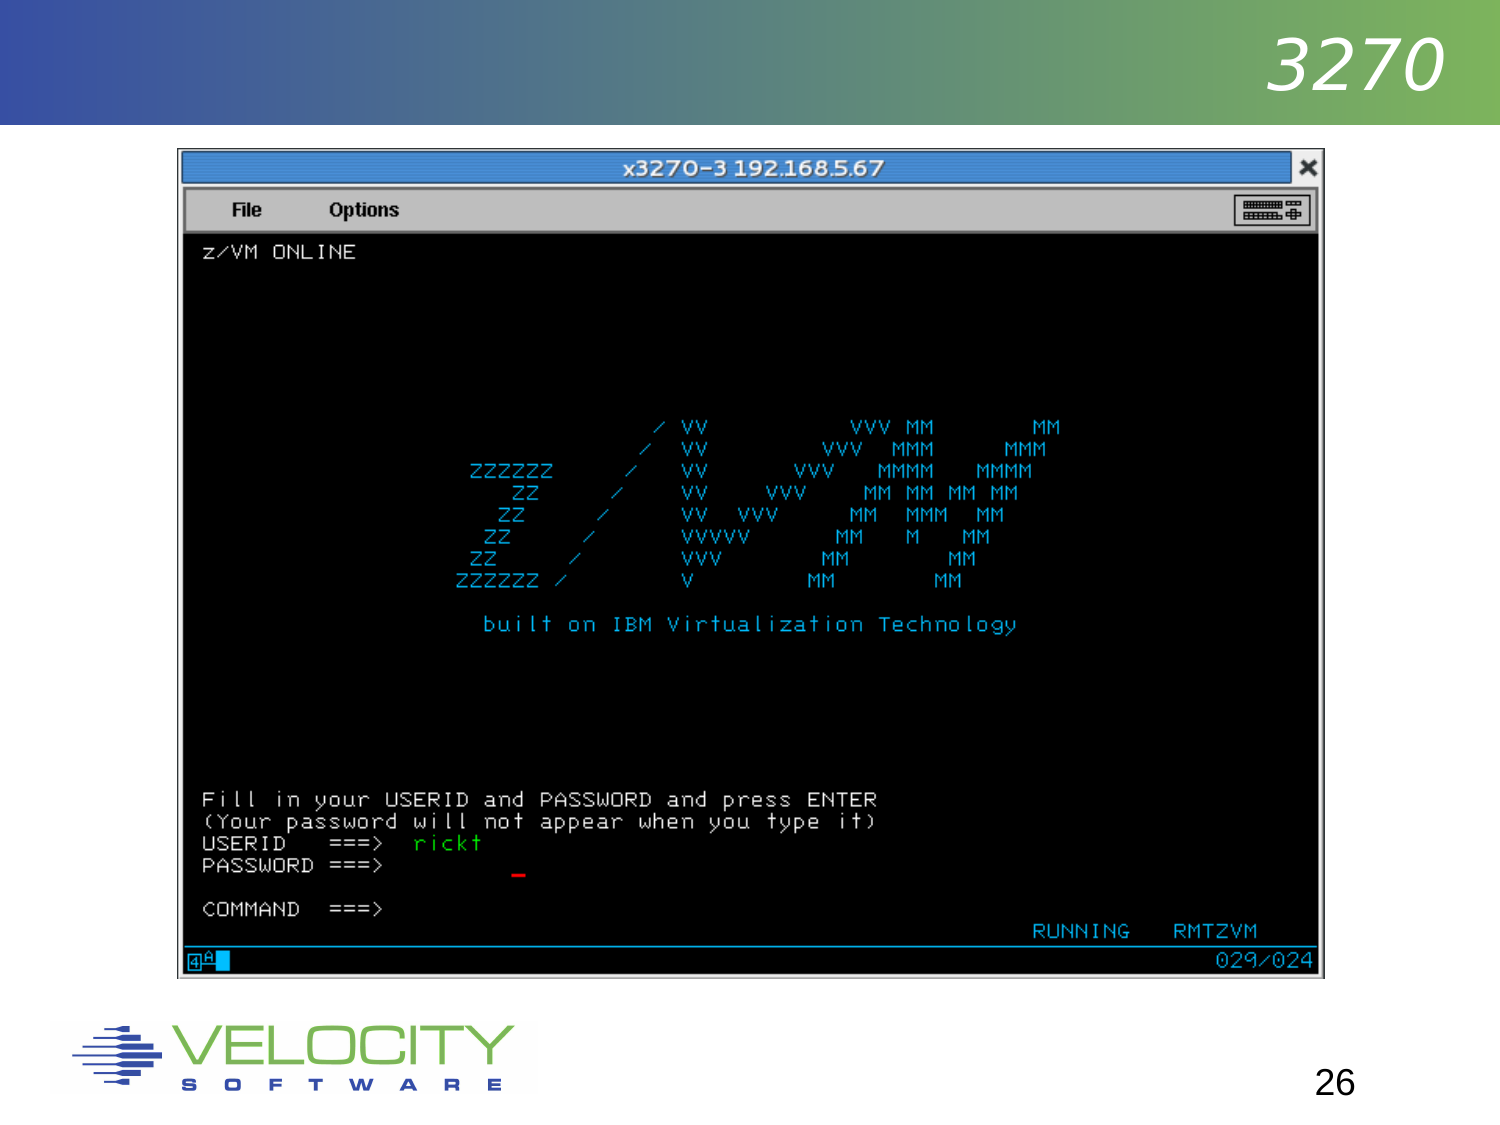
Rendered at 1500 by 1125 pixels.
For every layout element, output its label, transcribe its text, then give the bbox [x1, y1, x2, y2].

picture [50, 1021, 538, 1094]
title 3270 [62, 12, 1463, 113]
picture [177, 148, 1325, 979]
